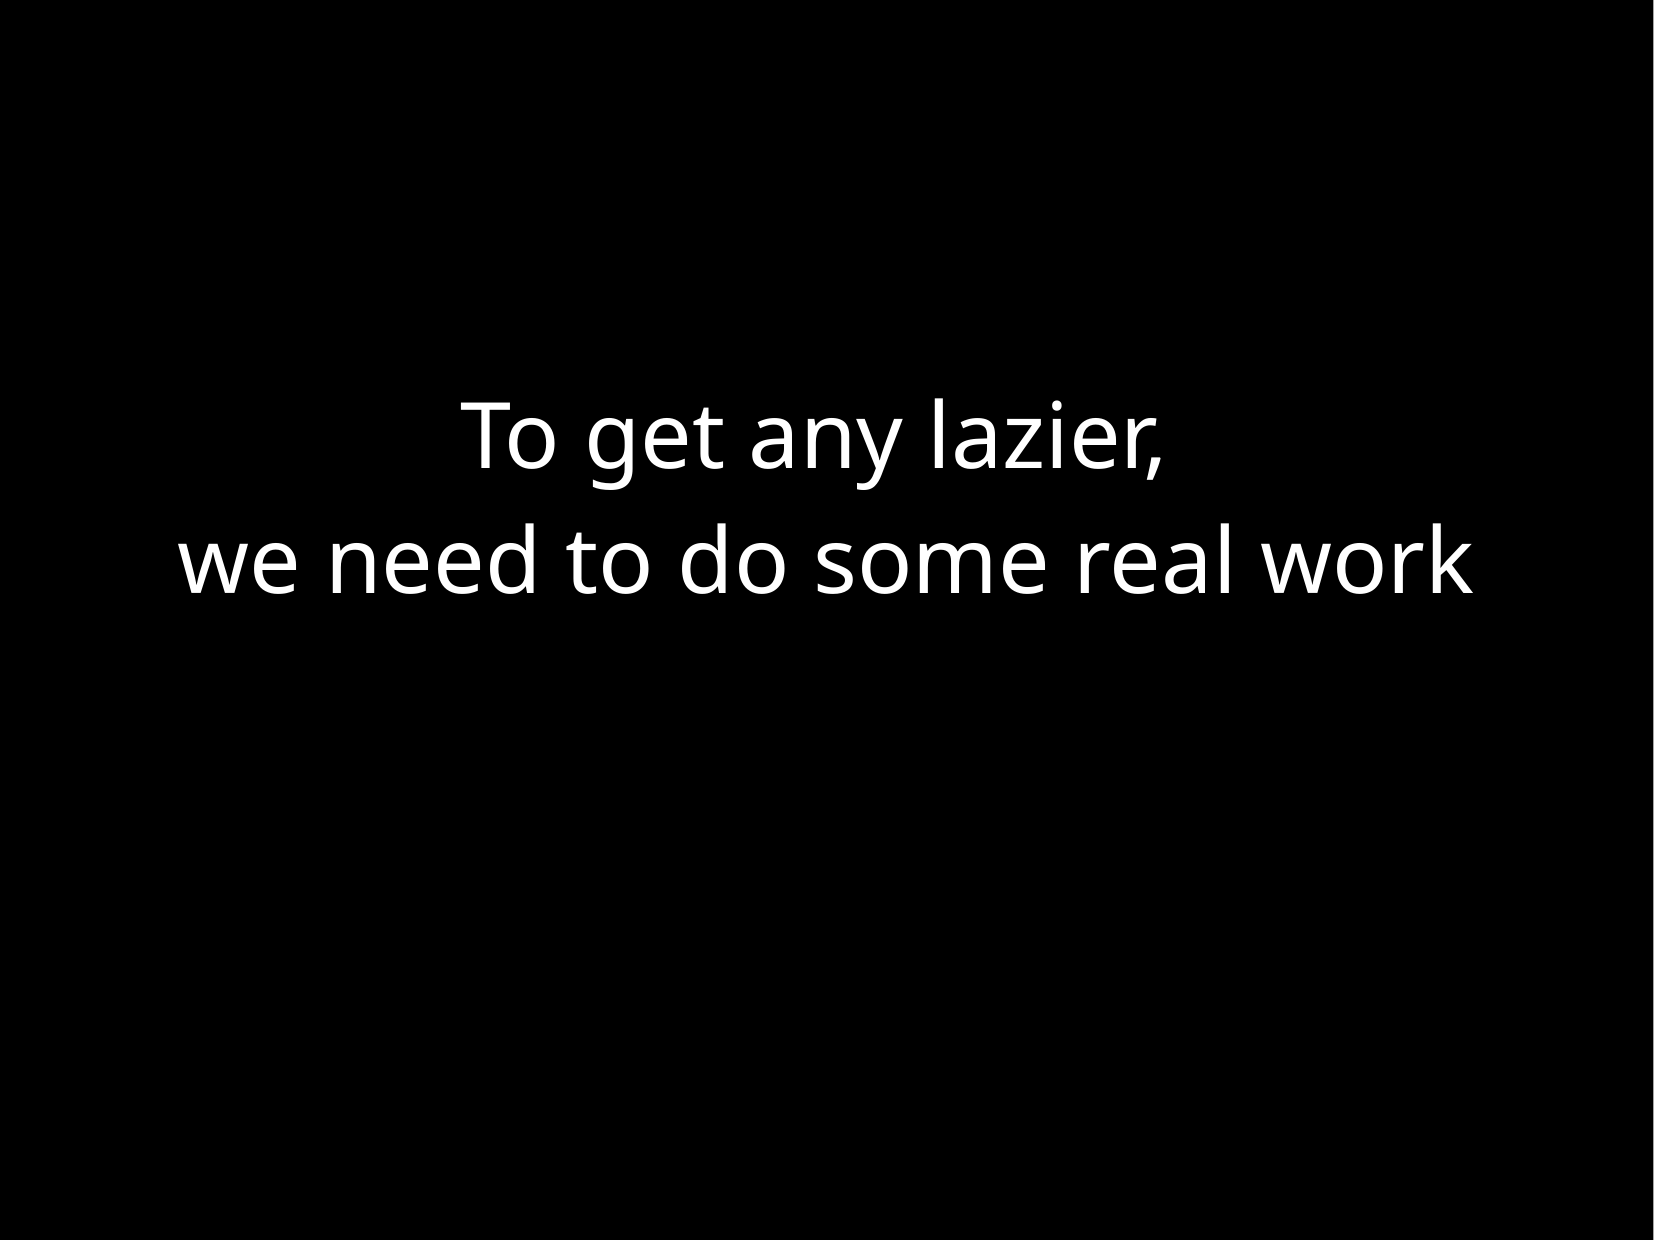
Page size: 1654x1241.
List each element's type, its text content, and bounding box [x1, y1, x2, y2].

title To get any lazier, we need to do some real work [82, 399, 1571, 592]
